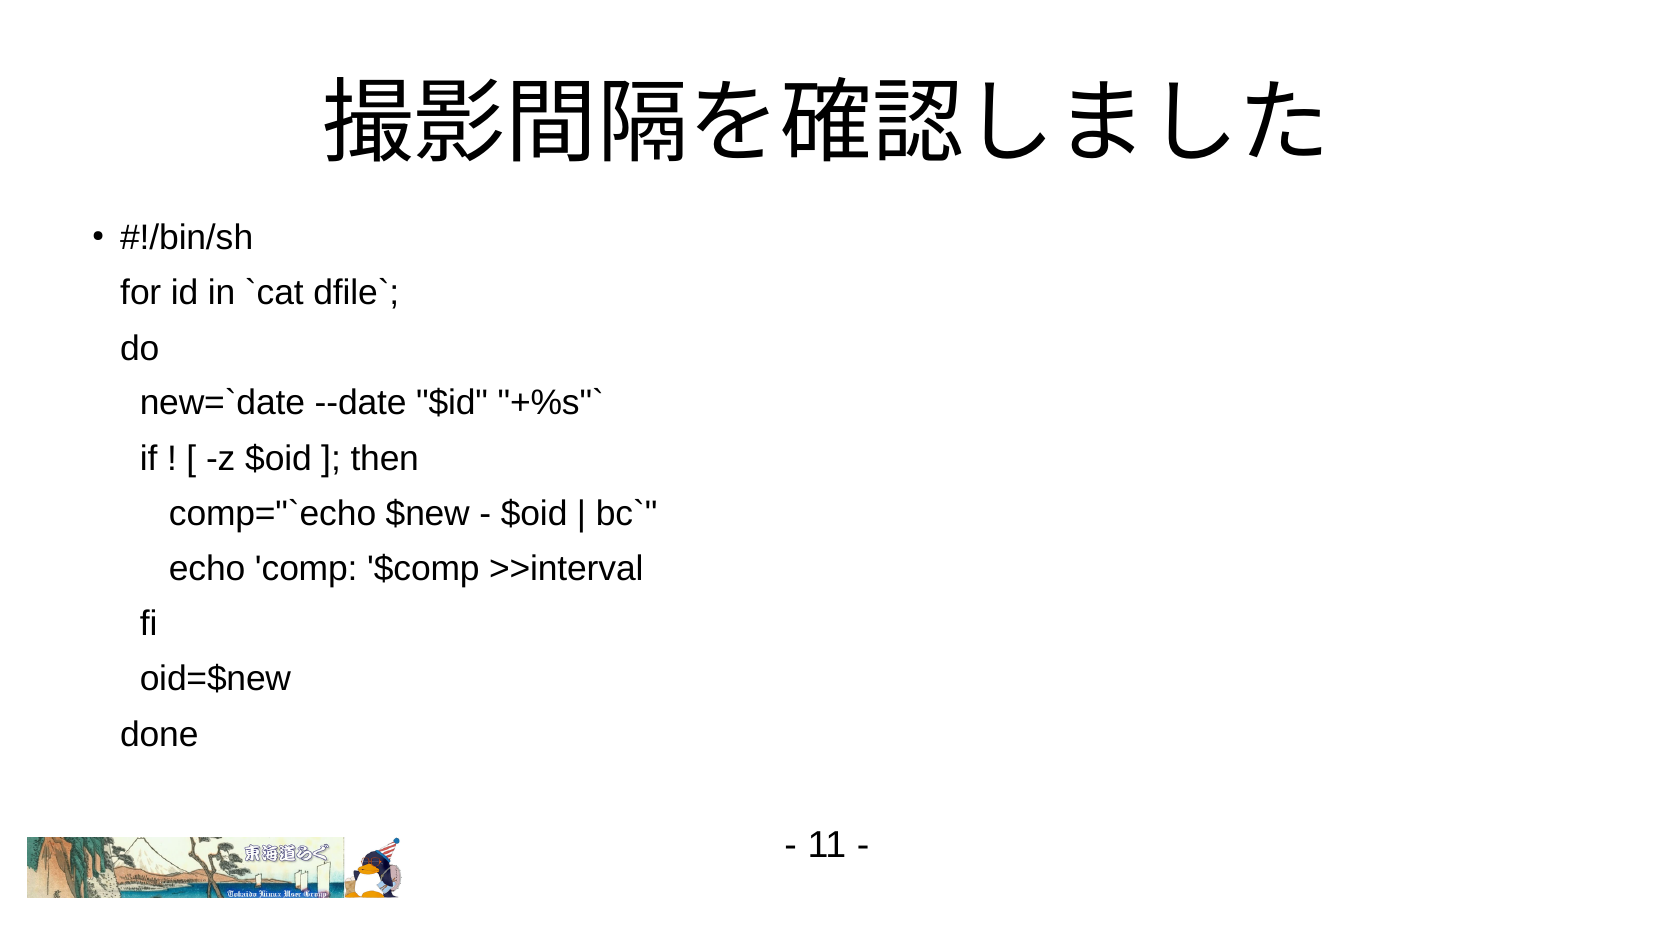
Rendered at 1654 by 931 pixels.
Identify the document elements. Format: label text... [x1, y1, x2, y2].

text_box - <番号> - [728, 811, 926, 877]
picture [27, 837, 402, 898]
title 撮影間隔を確認しました [82, 37, 1571, 193]
list #!/bin/sh for id in `cat dfile`; do new=`date --date "$id" "+%s"` if ! [ -z $oid ]; then comp="`echo $new - $oid | bc`" echo 'comp: '$comp >>interval fi oid=$new done [82, 217, 1571, 758]
